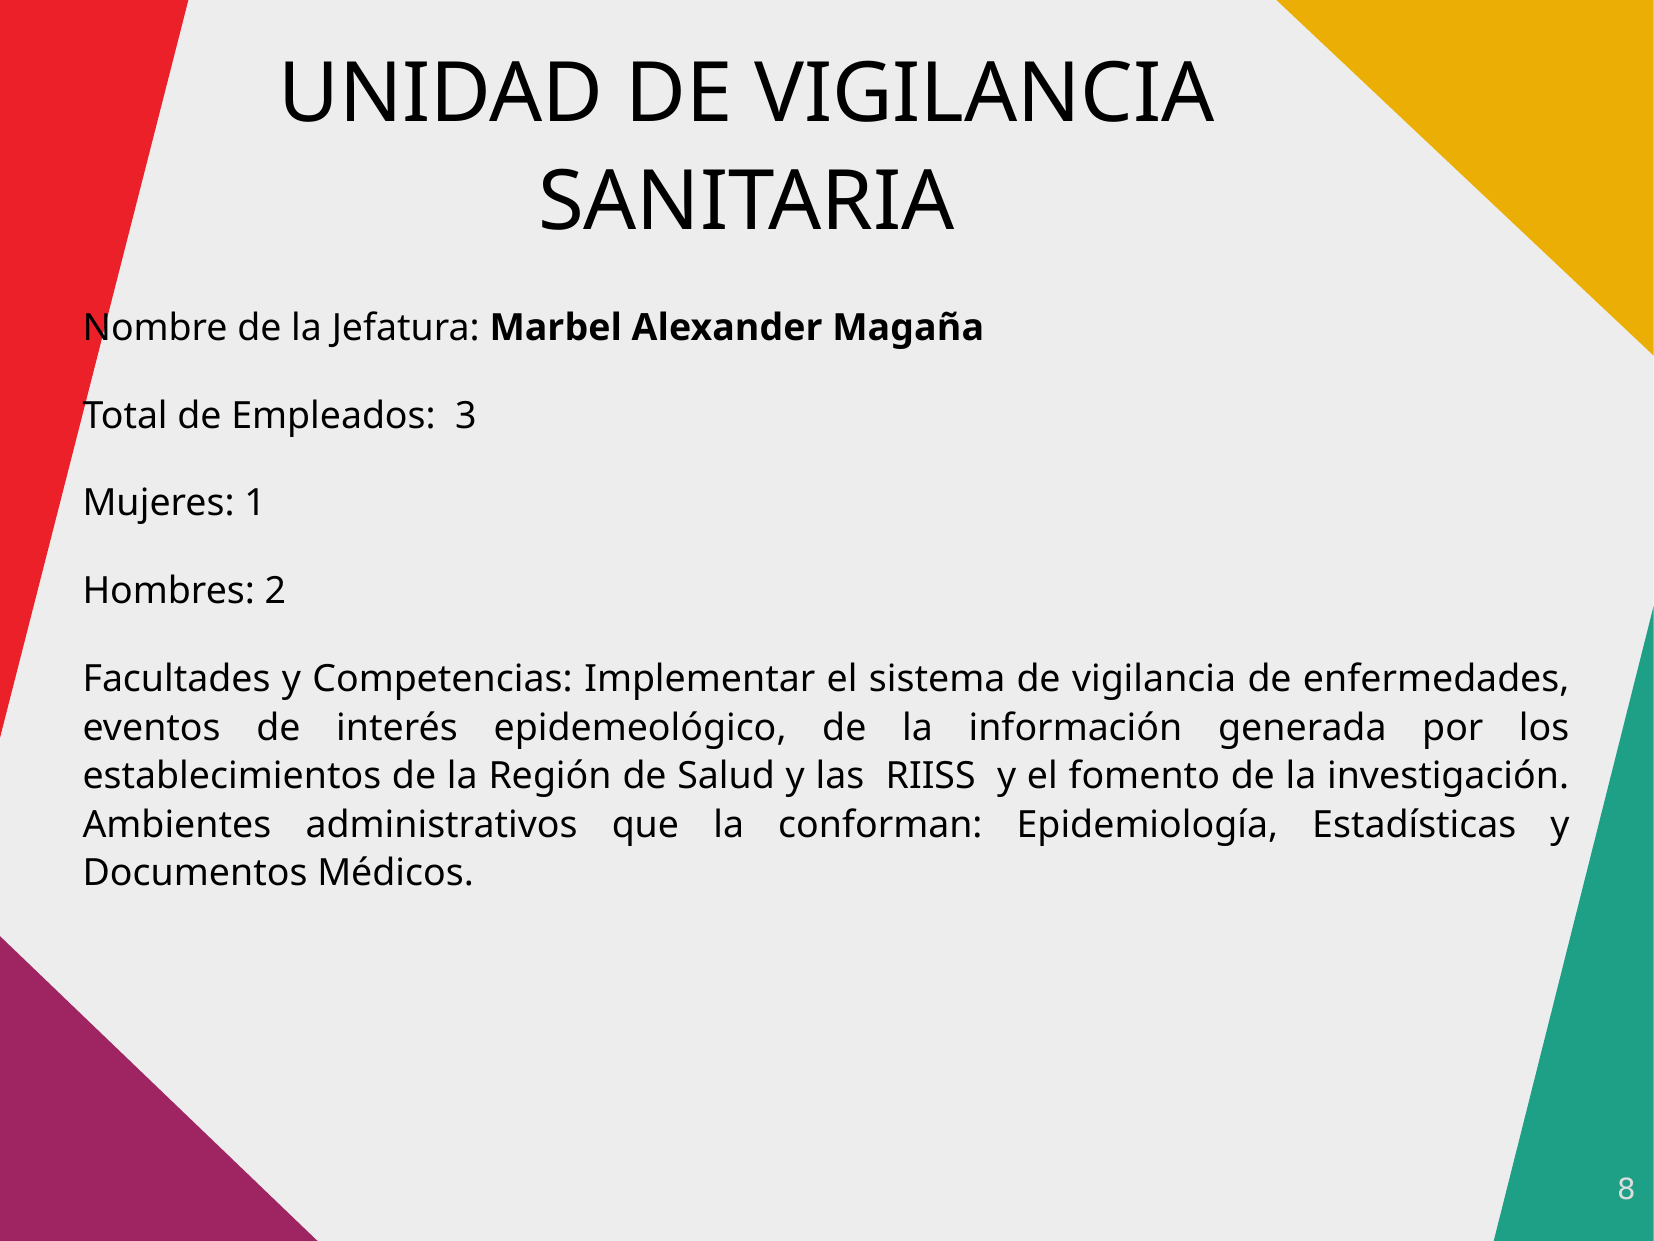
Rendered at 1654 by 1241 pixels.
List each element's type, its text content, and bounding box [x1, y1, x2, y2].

title UNIDAD DE VIGILANCIA SANITARIA [82, 30, 1412, 246]
text_box Nombre de la Jefatura: Marbel Alexander Magaña Total de Empleados: 3 Mujeres: 1 Hombres: 2 Facultades y Competencias: Implementar el sistema de vigilancia de enfermedades, eventos de interés epidemeológico, de la información generada por los establecimientos de la Región de Salud y las RIISS y el fomento de la investigación. Ambientes administrativos que la conforman: Epidemiología, Estadísticas y Documentos Médicos. [82, 299, 1571, 1019]
